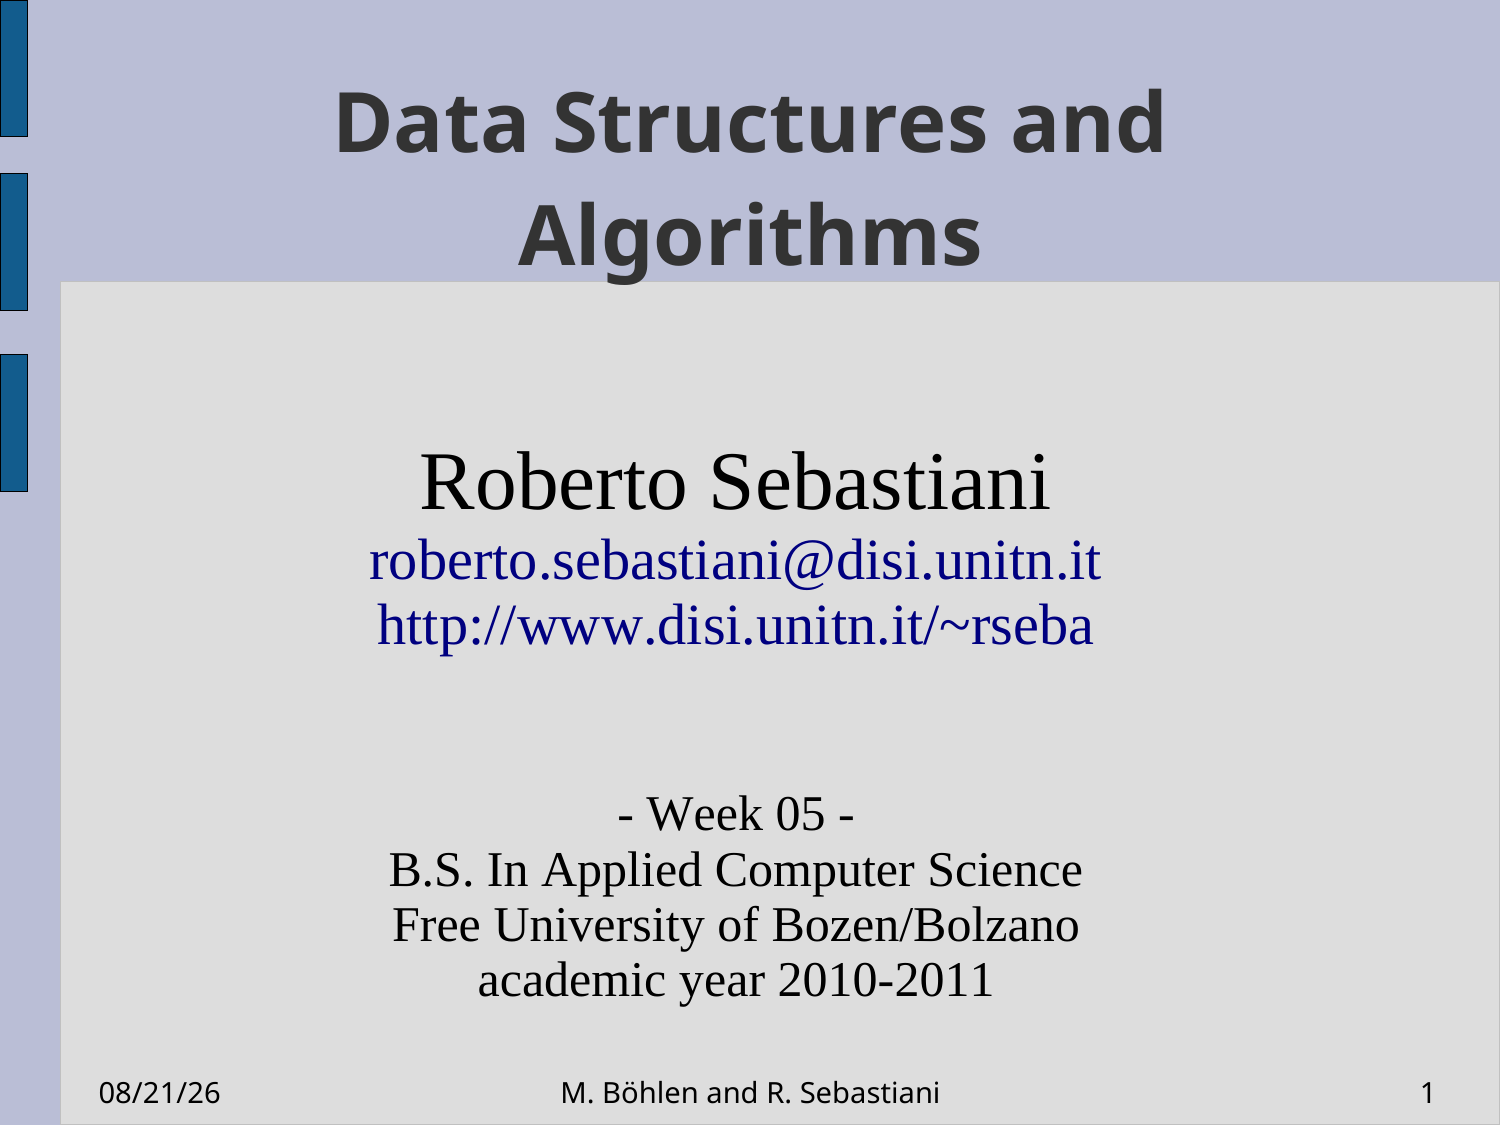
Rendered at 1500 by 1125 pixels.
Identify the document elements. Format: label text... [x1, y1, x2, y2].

title Data Structures and Algorithms [110, 82, 1392, 271]
subtitle Roberto Sebastiani roberto.sebastiani@disi.unitn.it http://www.disi.unitn.it/~rseba - Week 05 - B.S. In Applied Computer Science Free University of Bozen/Bolzano academic year 2010-2011 [95, 320, 1377, 1030]
